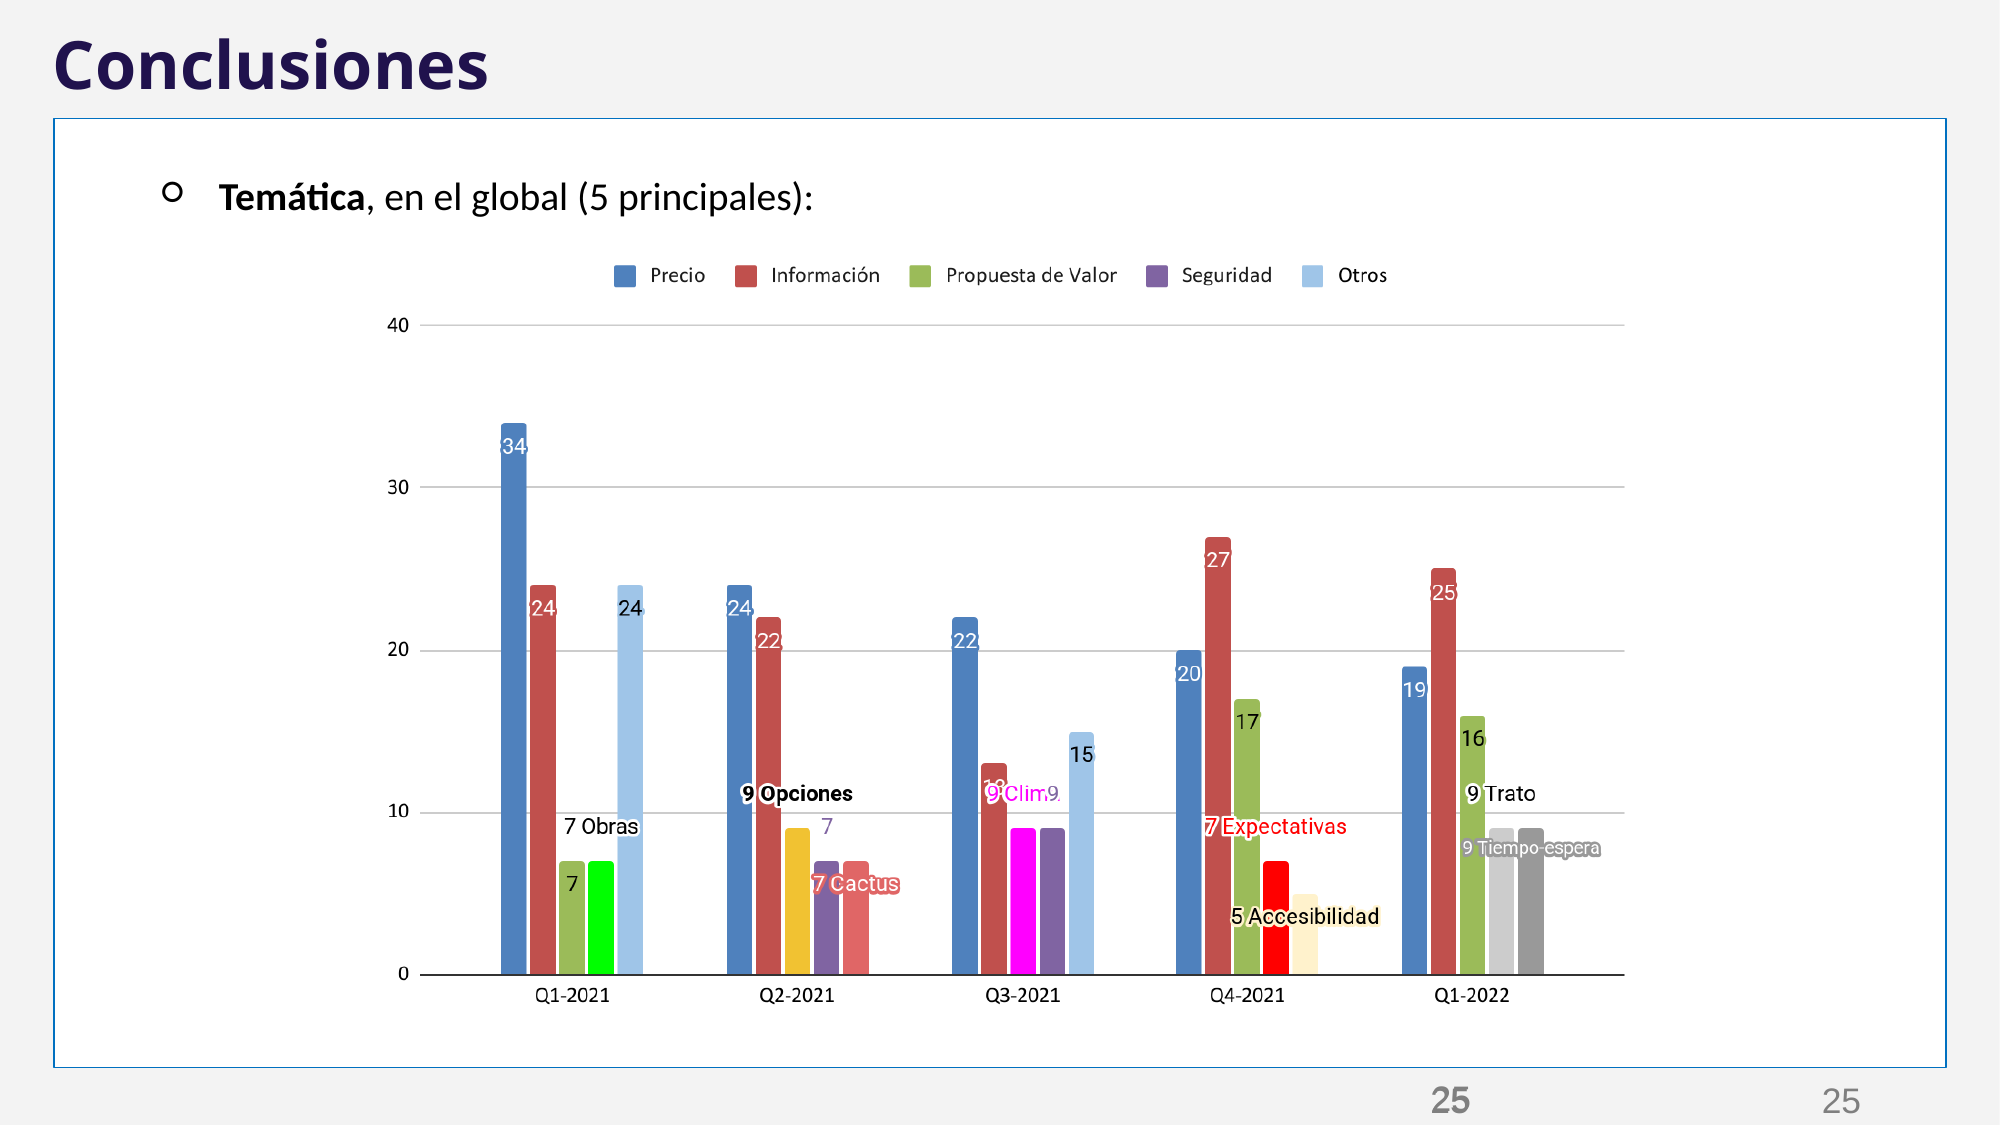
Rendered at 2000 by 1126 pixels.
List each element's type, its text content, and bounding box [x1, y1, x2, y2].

text_box Conclusiones [52, 0, 1945, 126]
picture [335, 224, 1665, 1048]
text_box Temática, en el global (5 principales): [53, 118, 1947, 1068]
text_box <number> [1412, 1069, 1880, 1126]
